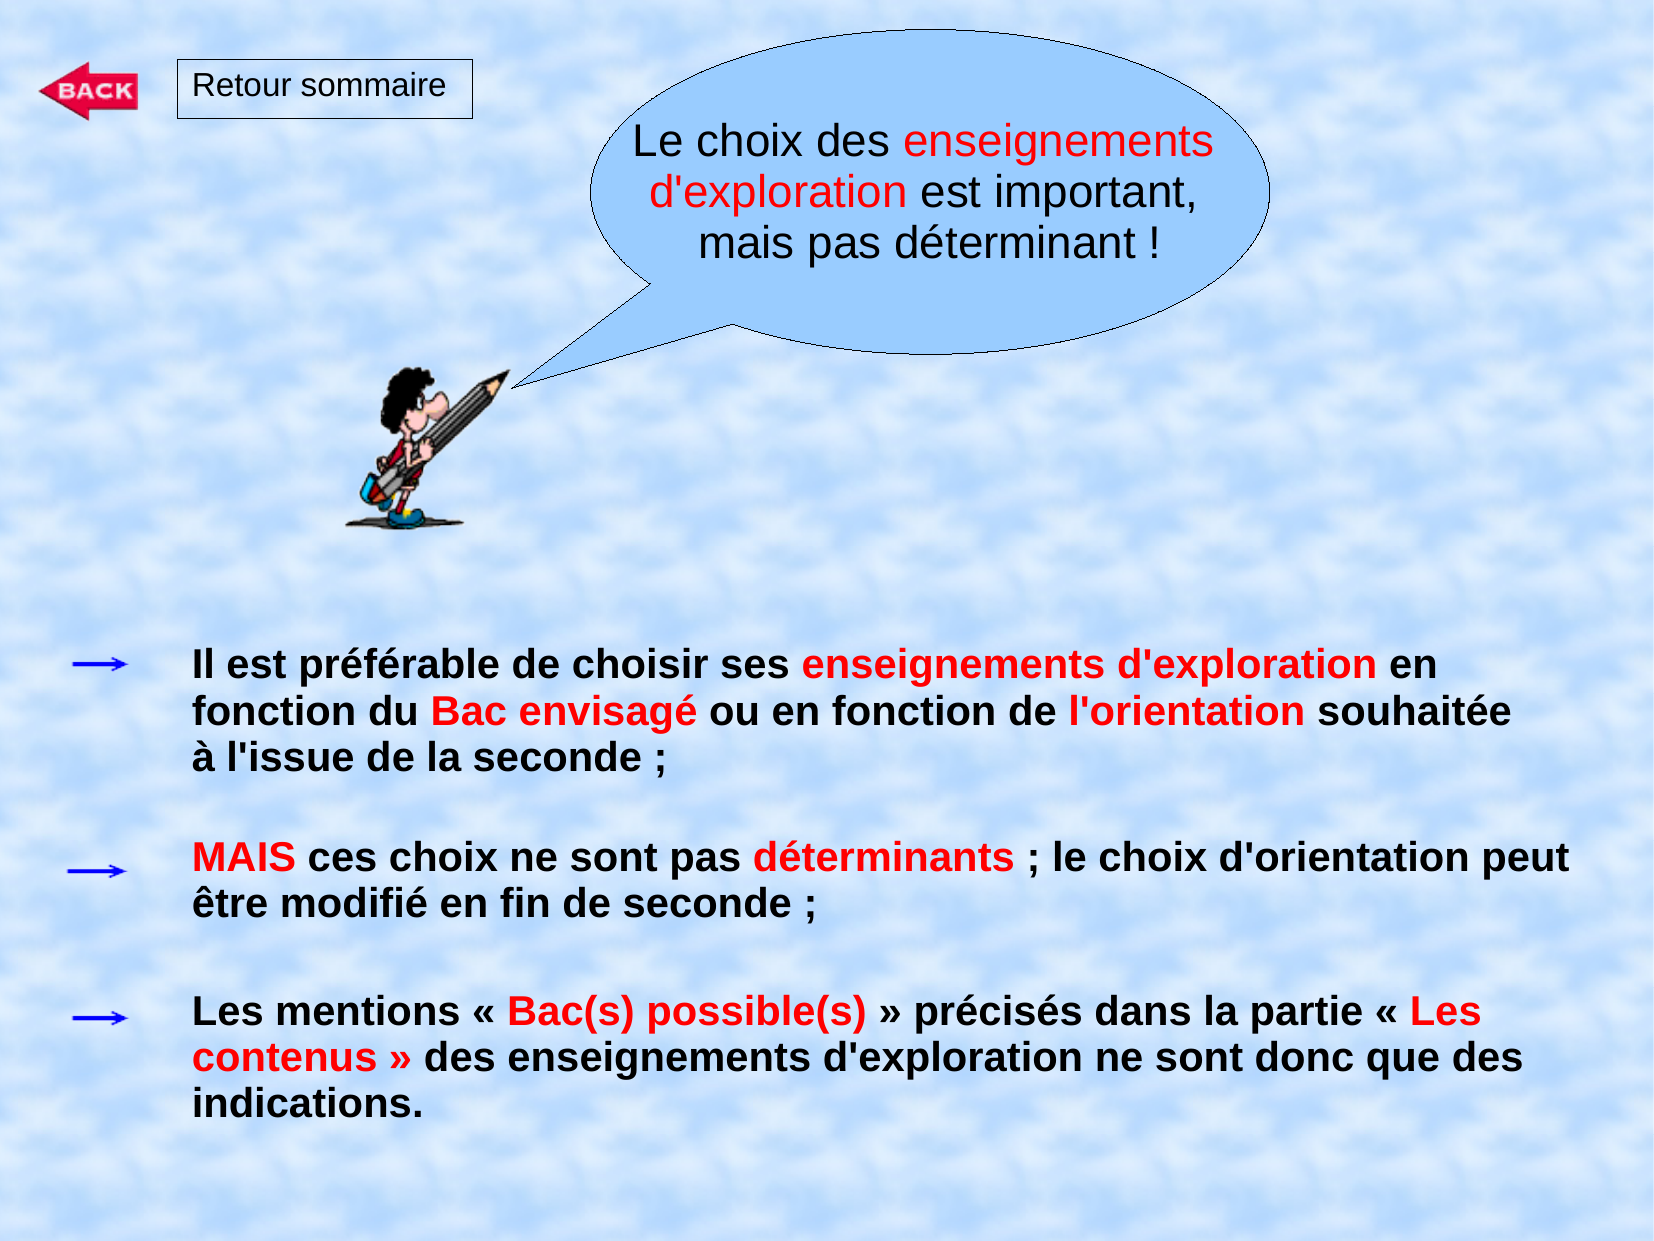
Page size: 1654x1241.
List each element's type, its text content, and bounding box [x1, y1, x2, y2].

text_box Il est préférable de choisir ses enseignements d'exploration en fonction du Bac envisagé ou en fonction de l'orientation souhaitée à l'issue de la seconde ; [177, 634, 1536, 789]
text_box Le choix des enseignements d'exploration est important, mais pas déterminant ! [562, 29, 1270, 374]
picture [0, 0, 1654, 1241]
text_box Retour sommaire [177, 59, 473, 119]
text_box MAIS ces choix ne sont pas déterminants ; le choix d'orientation peut être modifié en fin de seconde ; [177, 826, 1625, 935]
text_box Les mentions « Bac(s) possible(s) » précisés dans la partie « Les contenus » des enseignements d'exploration ne sont donc que des indications. [177, 980, 1625, 1135]
